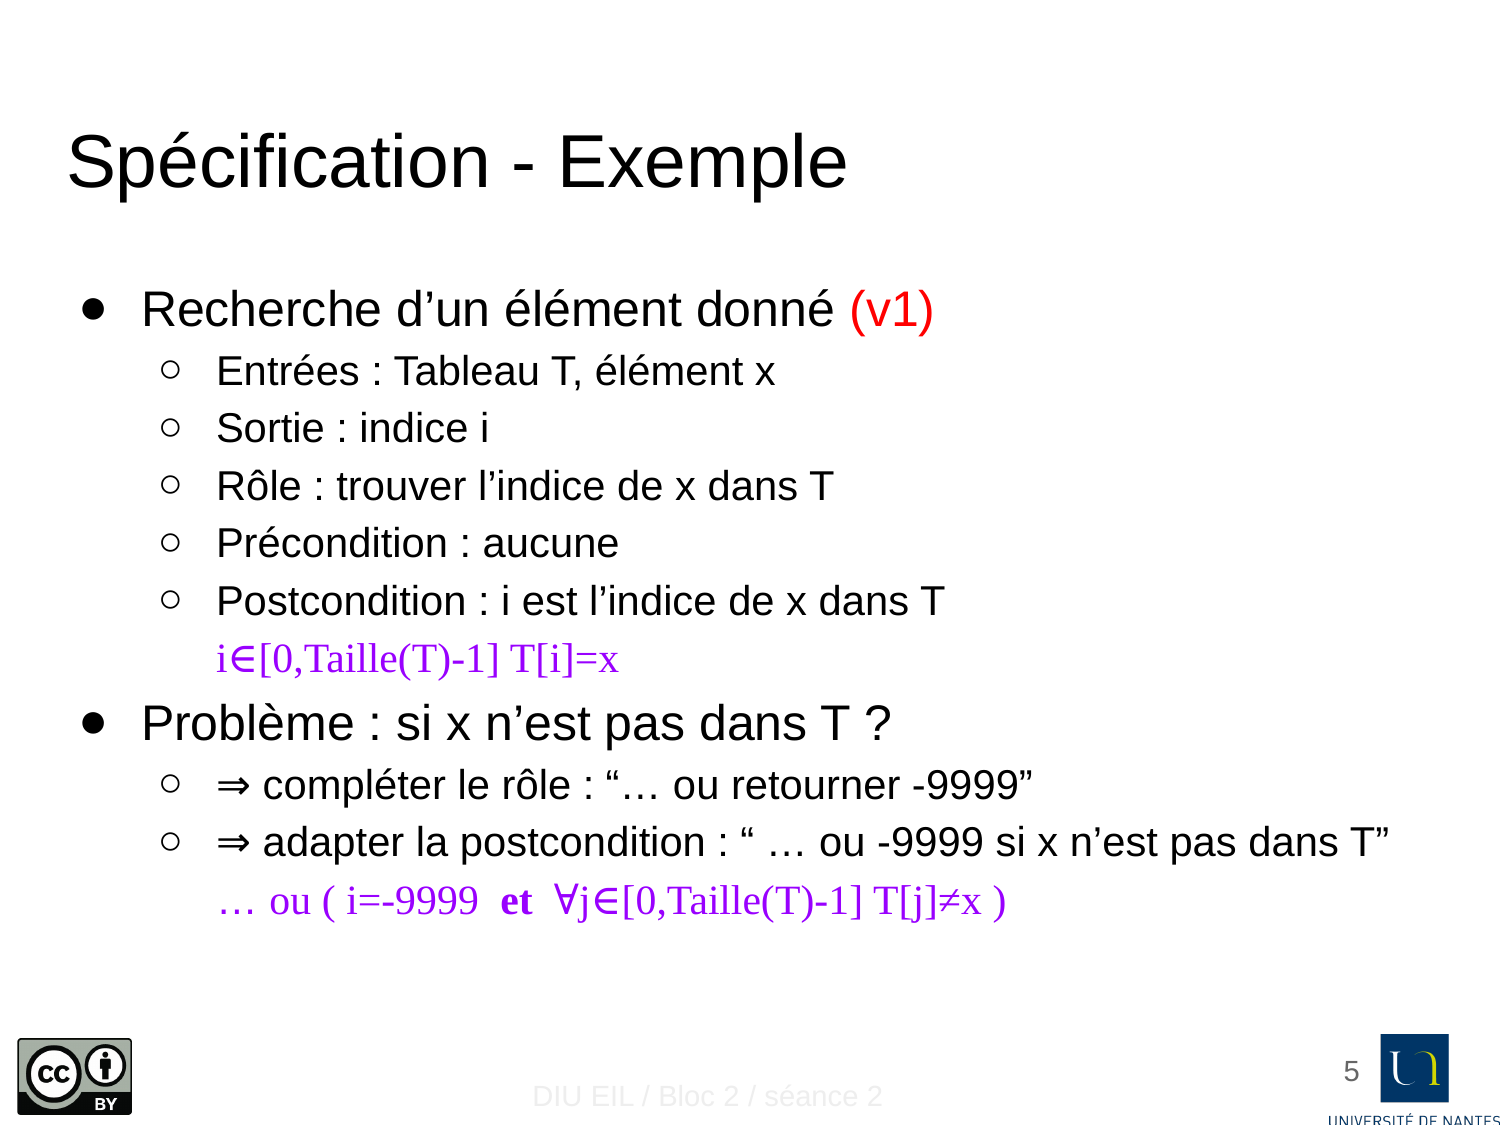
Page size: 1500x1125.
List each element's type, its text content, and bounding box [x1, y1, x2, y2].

title Spécification - Exemple [51, 97, 1449, 223]
slide_number <numéro> [1284, 1038, 1375, 1102]
picture [1329, 1034, 1500, 1125]
picture [17, 1038, 132, 1115]
list Recherche d’un élément donné (v1) Entrées : Tableau T, élément x Sortie : indice i Rôle : trouver l’indice de x dans T Précondition : aucune Postcondition : i est l’indice de x dans T i∈[0,Taille(T)-1] T[i]=x Problème : si x n’est pas dans T ? ⇒ compléter le rôle : “… ou retourner -9999” ⇒ adapter la postcondition : “ … ou -9999 si x n’est pas dans T” … ou ( i=-9999 et ∀j∈[0,Taille(T)-1] T[j]≠x ) [51, 252, 1449, 1064]
